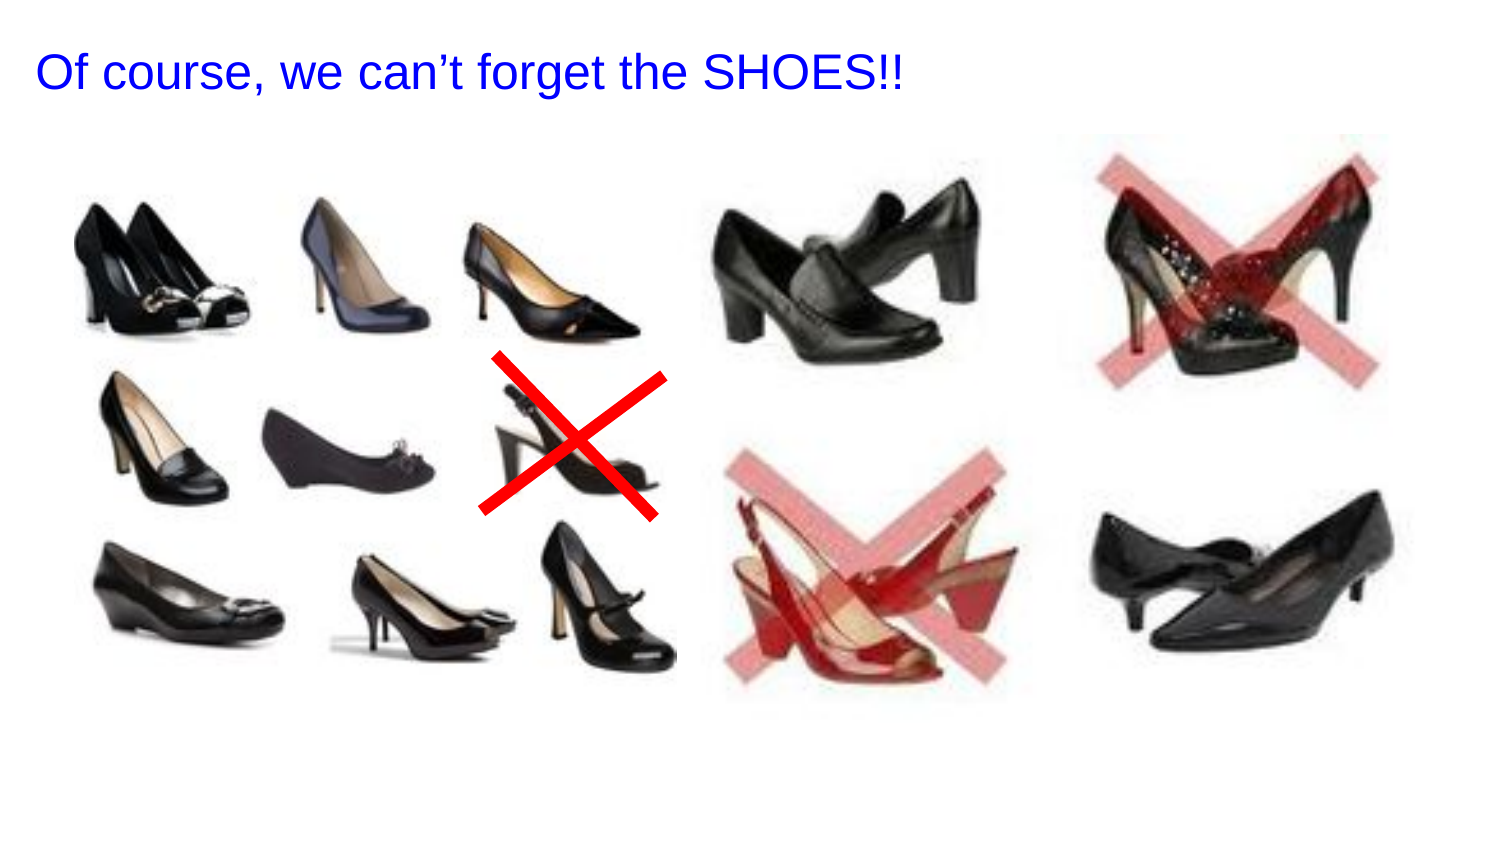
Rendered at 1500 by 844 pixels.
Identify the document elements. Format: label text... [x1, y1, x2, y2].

picture [74, 134, 1427, 738]
text_box Of course, we can’t forget the SHOES!! [20, 24, 978, 135]
